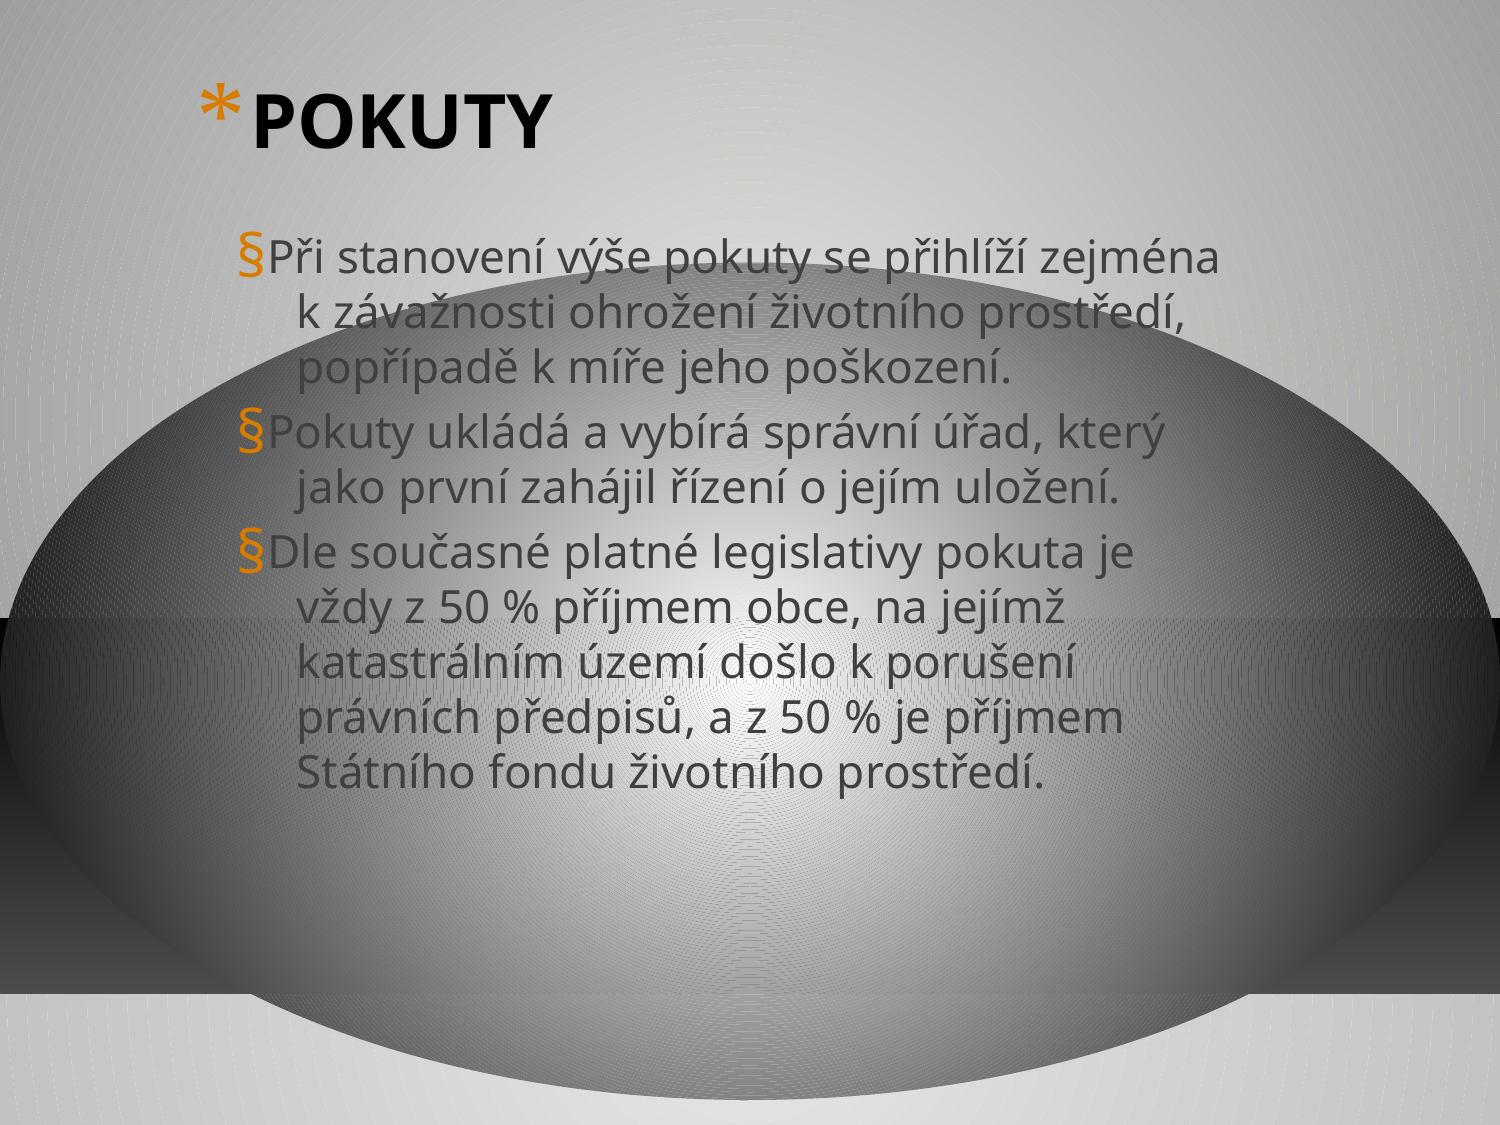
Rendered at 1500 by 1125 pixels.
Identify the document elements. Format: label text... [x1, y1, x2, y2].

title POKUTY [183, 66, 1252, 185]
list Při stanovení výše pokuty se přihlíží zejména k závažnosti ohrožení životního prostředí, popřípadě k míře jeho poškození. Pokuty ukládá a vybírá správní úřad, který jako první zahájil řízení o jejím uložení. Dle současné platné legislativy pokuta je vždy z 50 % příjmem obce, na jejímž katastrálním území došlo k porušení právních předpisů, a z 50 % je příjmem Státního fondu životního prostředí. [206, 219, 1257, 929]
